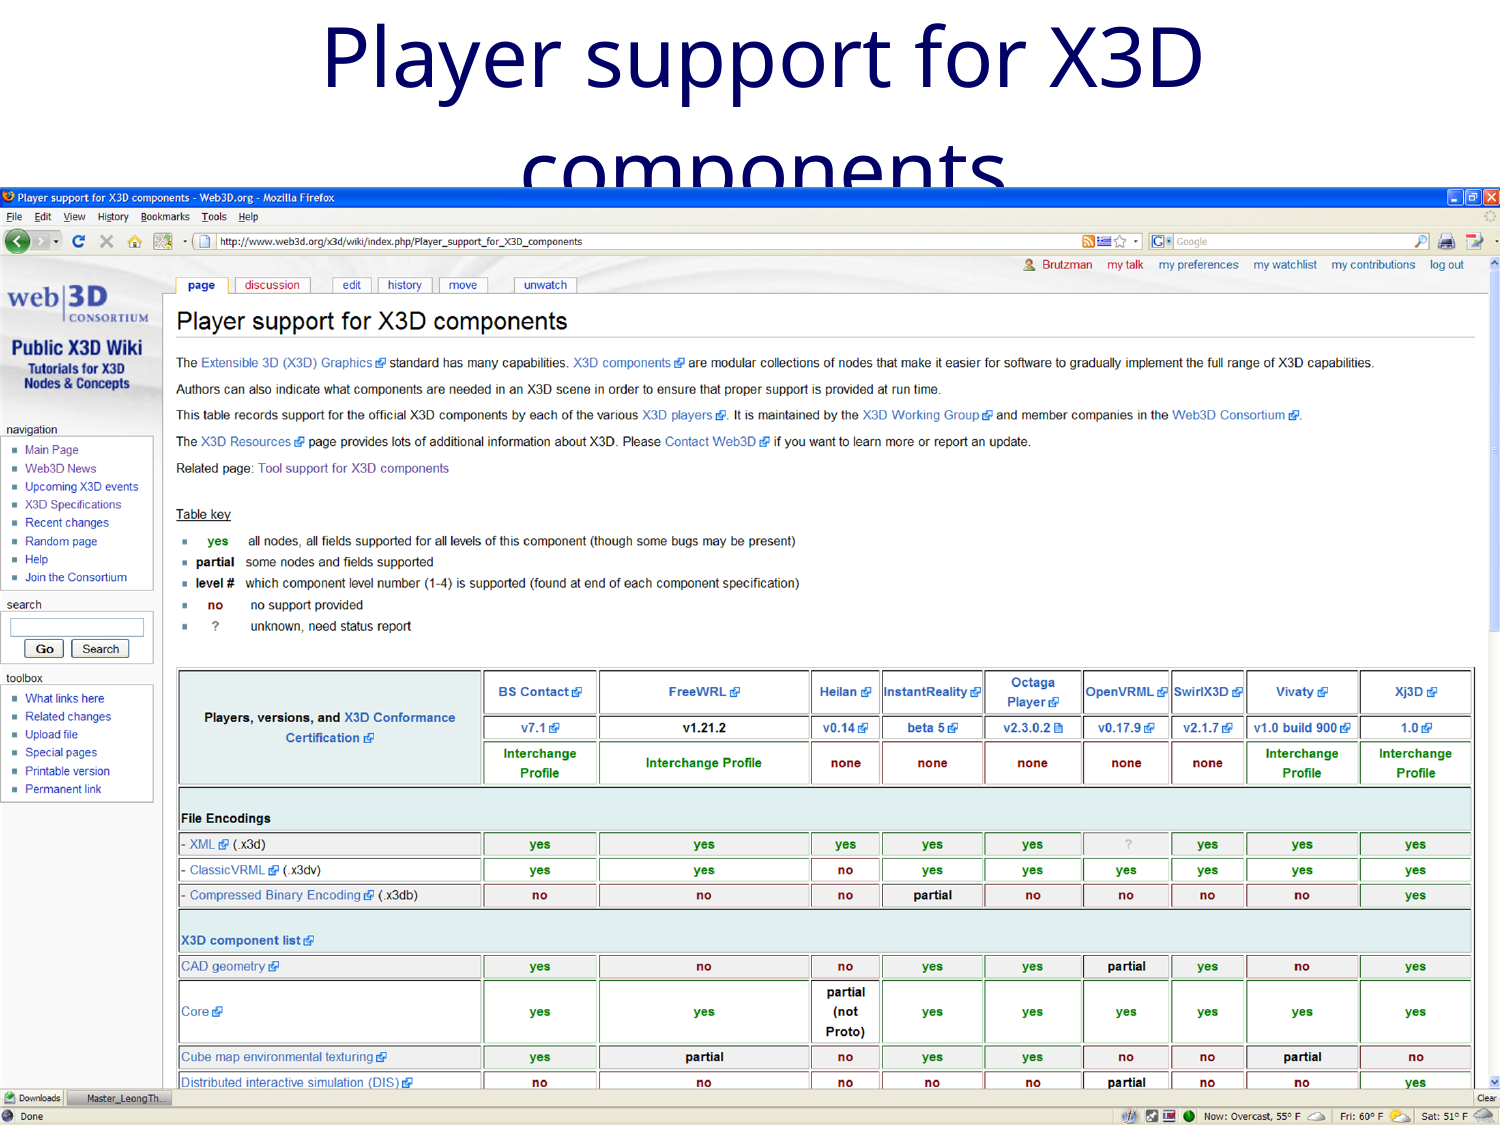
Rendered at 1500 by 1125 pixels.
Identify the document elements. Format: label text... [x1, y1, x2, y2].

picture [0, 187, 1500, 1125]
title Player support for X3D components [88, 37, 1439, 187]
